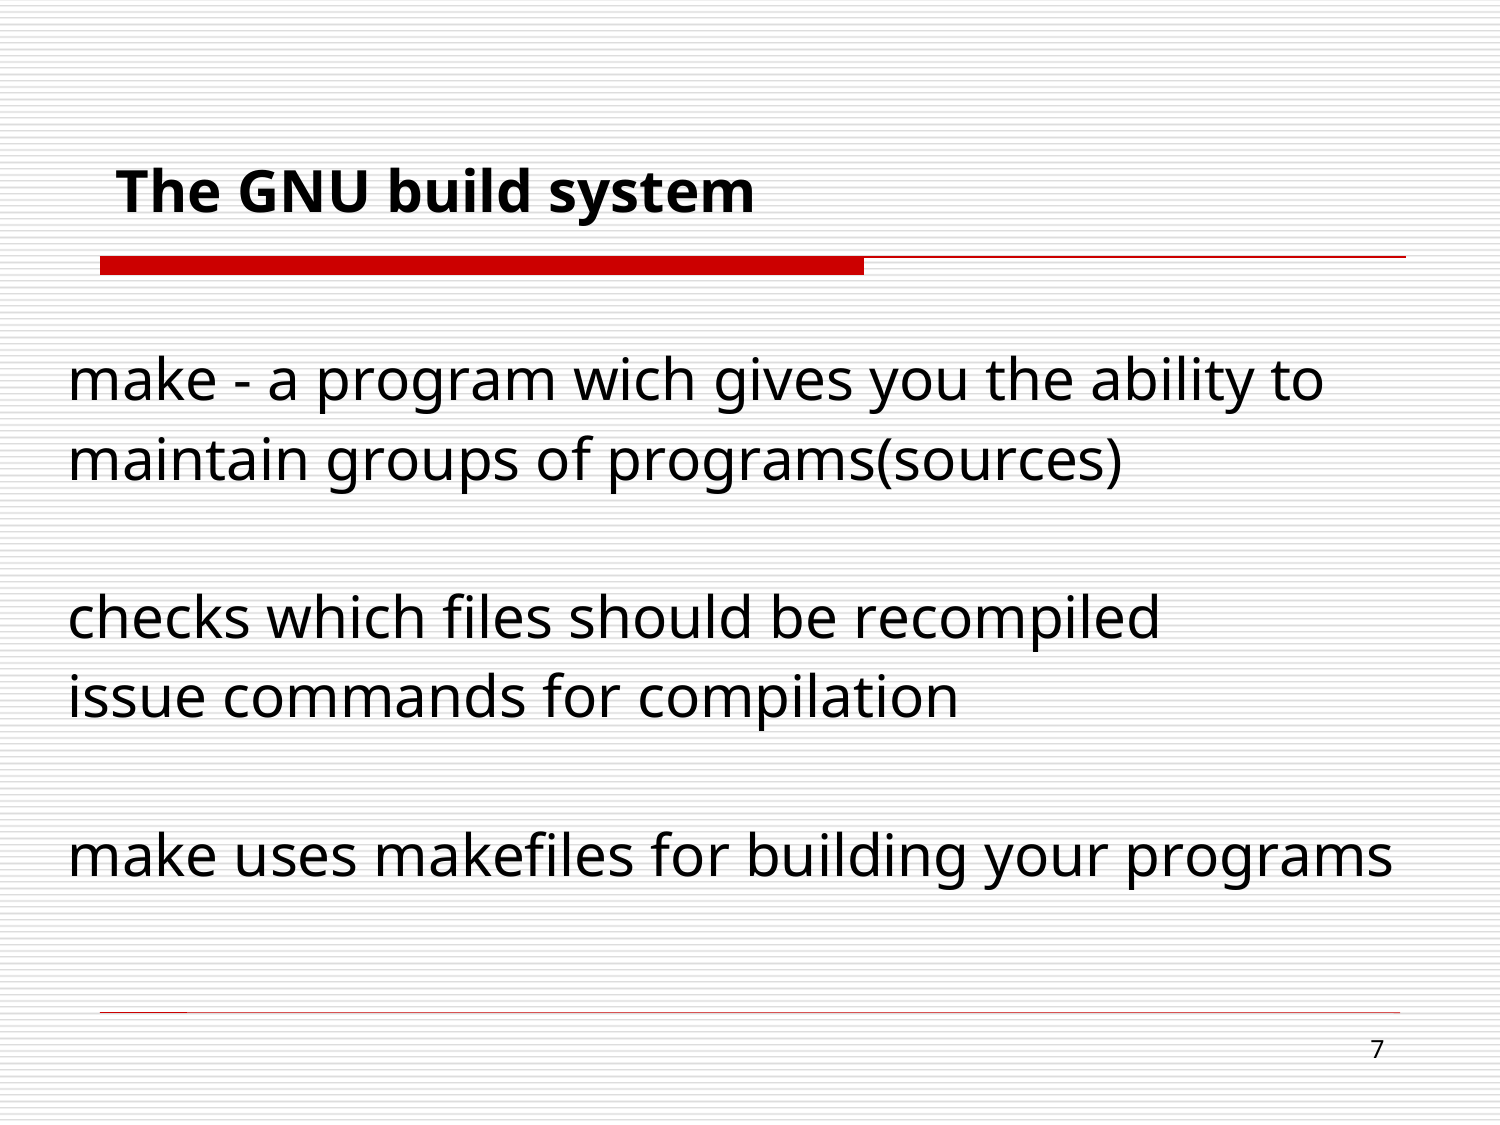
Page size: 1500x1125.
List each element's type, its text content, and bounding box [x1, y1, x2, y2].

title The GNU build system [100, 94, 1376, 238]
text_box make - a program wich gives you the ability to maintain groups of programs(sources) checks which files should be recompiled issue commands for compilation make uses makefiles for building your programs [53, 468, 1465, 981]
picture [0, 0, 1500, 1125]
